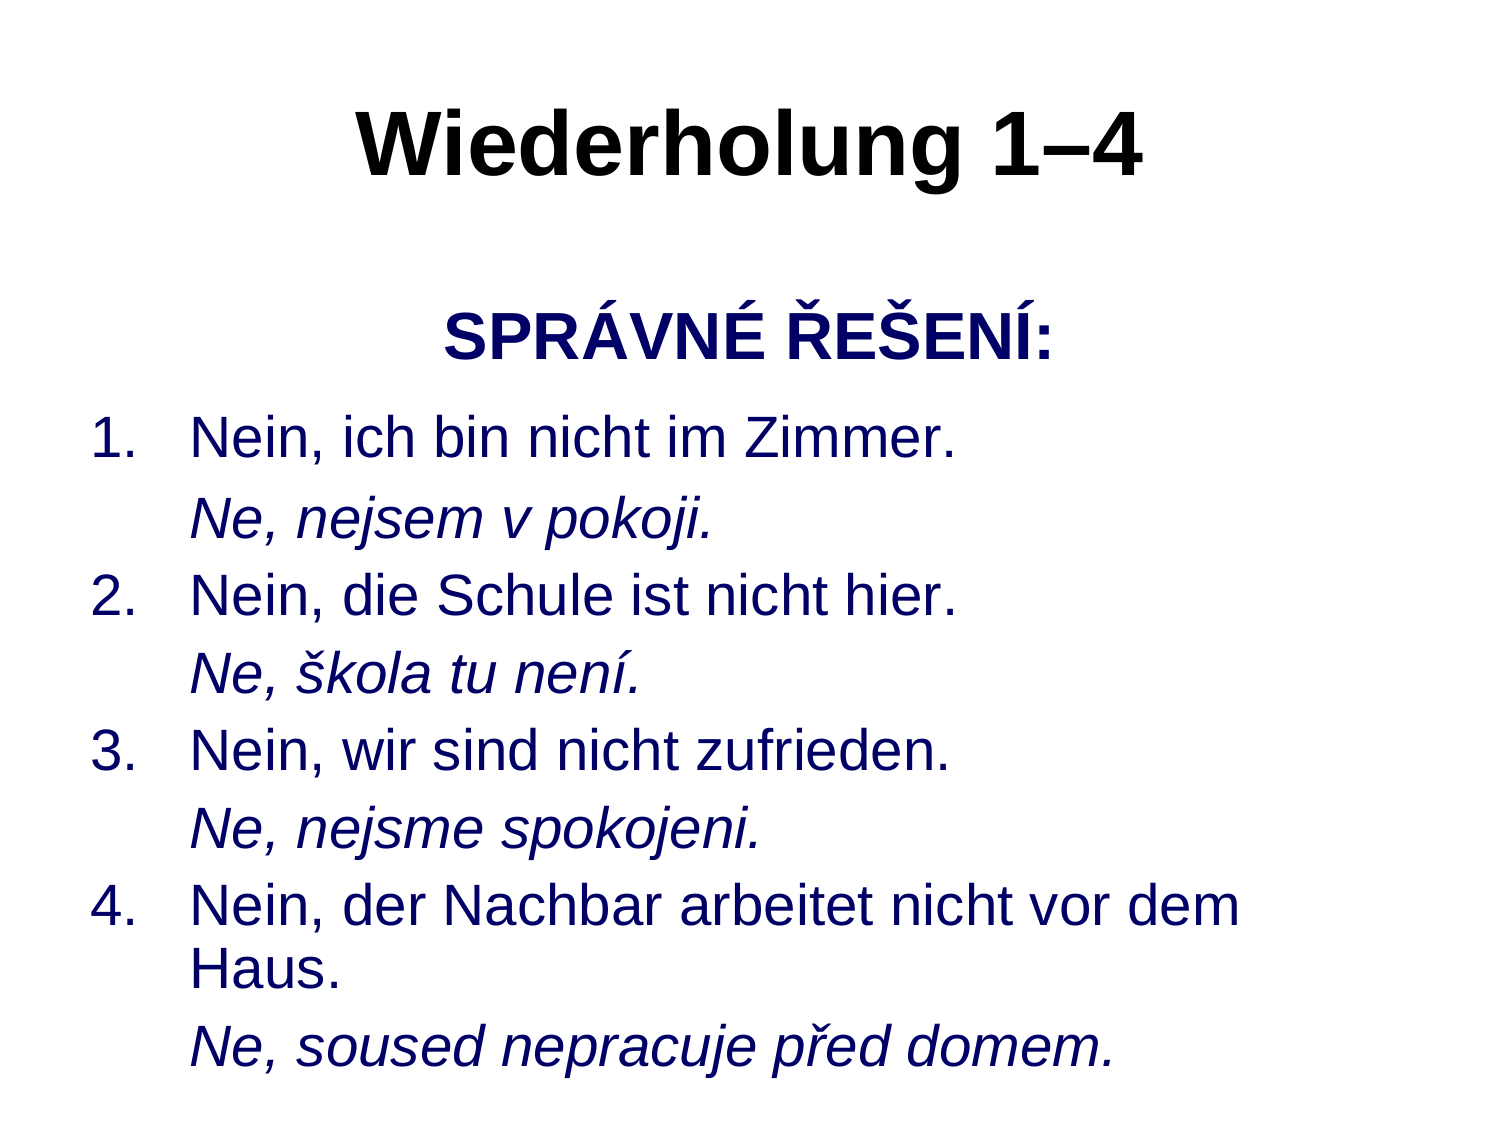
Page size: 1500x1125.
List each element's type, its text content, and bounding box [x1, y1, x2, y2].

list SPRÁVNÉ ŘEŠENÍ: 1. Nein, ich bin nicht im Zimmer. Ne, nejsem v pokoji. 2. Nein, die Schule ist nicht hier. Ne, škola tu není. 3. Nein, wir sind nicht zufrieden. Ne, nejsme spokojeni. 4. Nein, der Nachbar arbeitet nicht vor dem Haus. Ne, soused nepracuje před domem. [75, 262, 1426, 1085]
title Wiederholung 1–4 [75, 45, 1426, 233]
